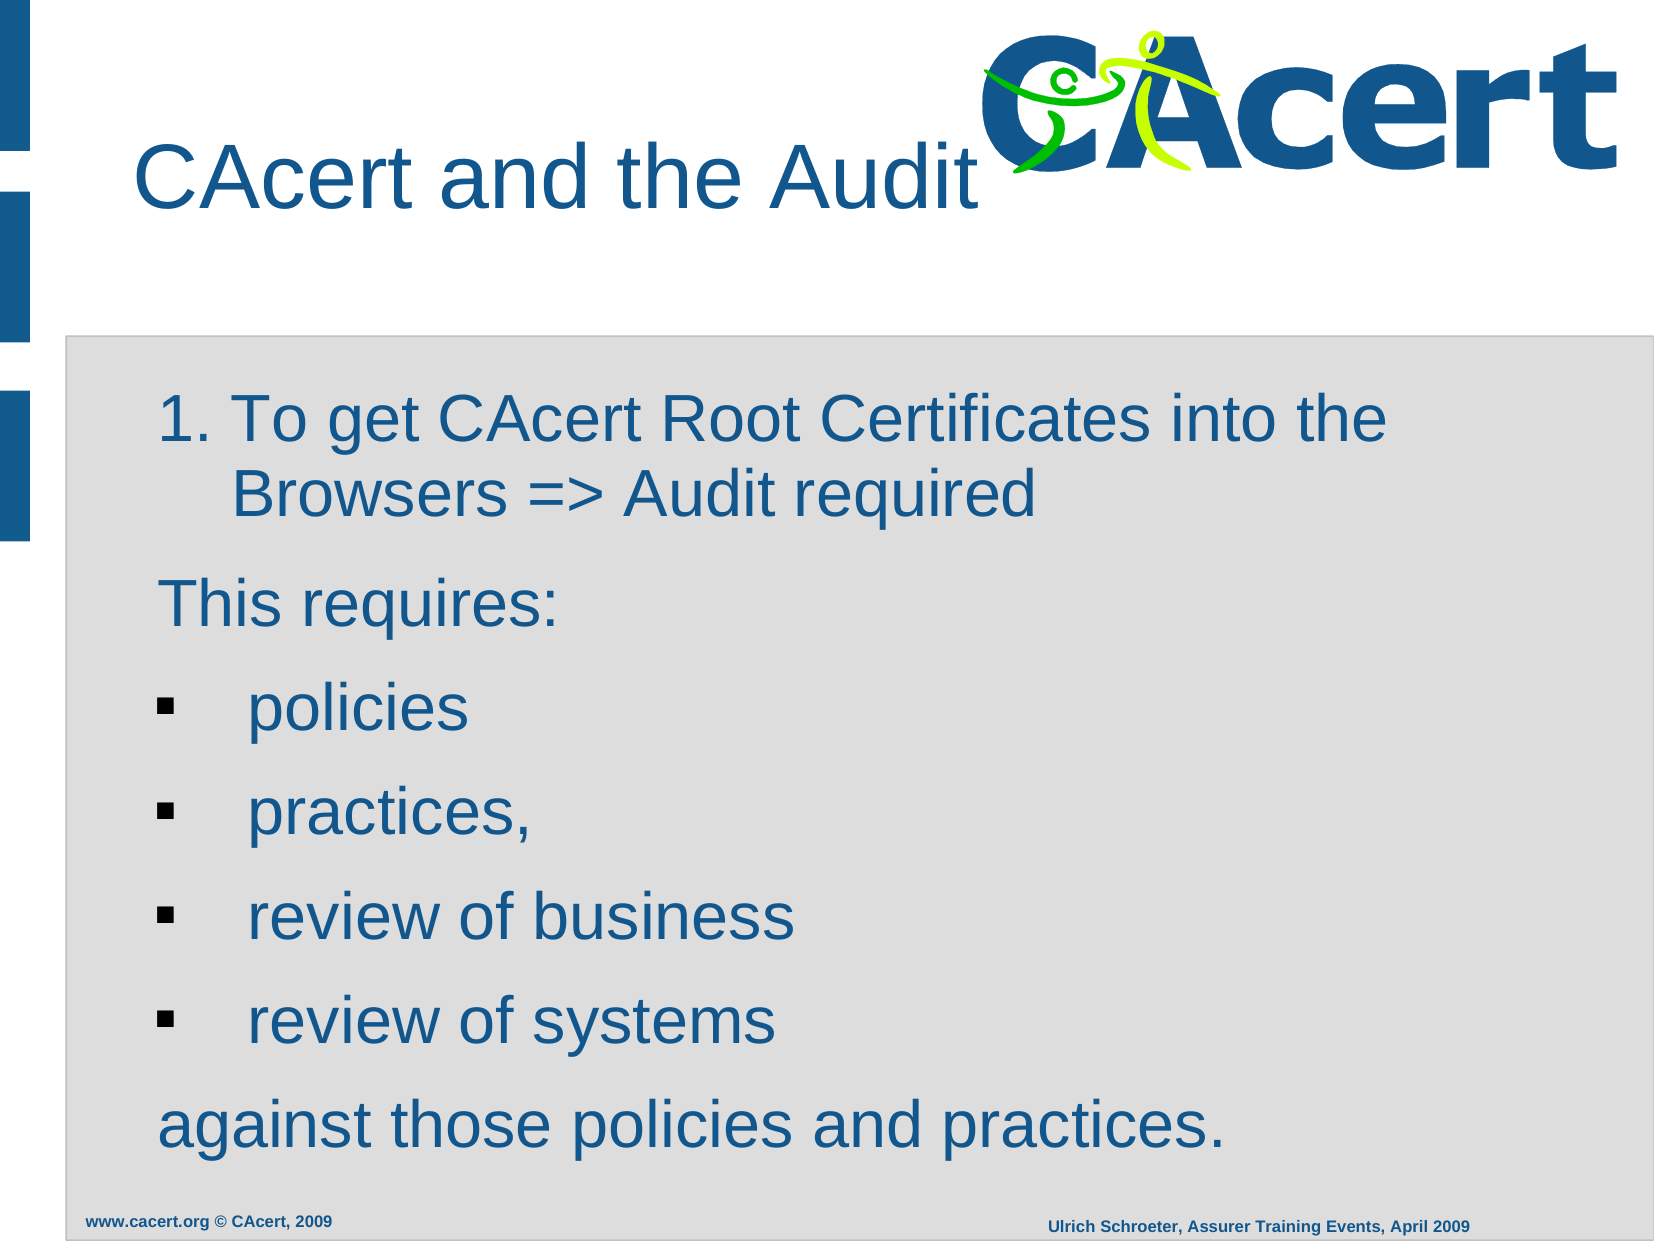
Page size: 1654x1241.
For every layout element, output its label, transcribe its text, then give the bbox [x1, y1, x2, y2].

text_box 1. To get CAcert Root Certificates into the Browsers => Audit required This requires: policies practices, review of business review of systems against those policies and practices. [142, 373, 1406, 1170]
text_box CAcert and the Audit [118, 118, 995, 236]
